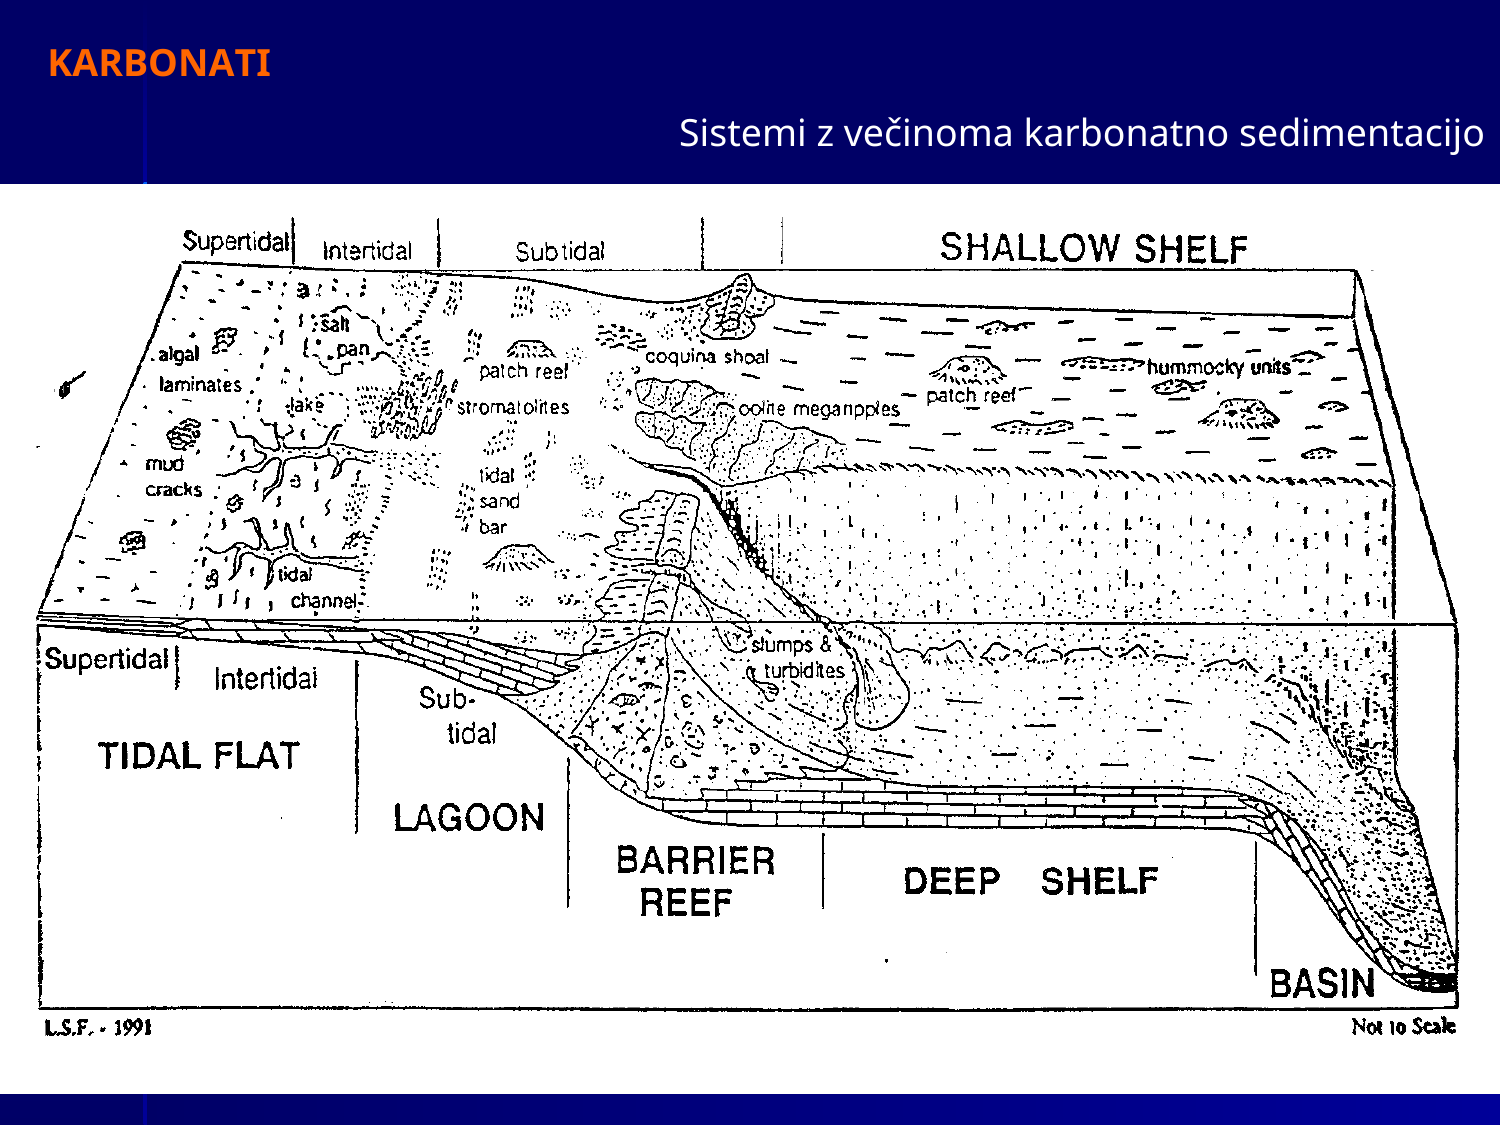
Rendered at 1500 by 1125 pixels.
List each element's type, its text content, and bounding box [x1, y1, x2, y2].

text_box Sistemi z večinoma karbonatno sedimentacijo [664, 101, 1500, 163]
picture [0, 184, 1500, 1094]
text_box KARBONATI [32, 30, 286, 92]
